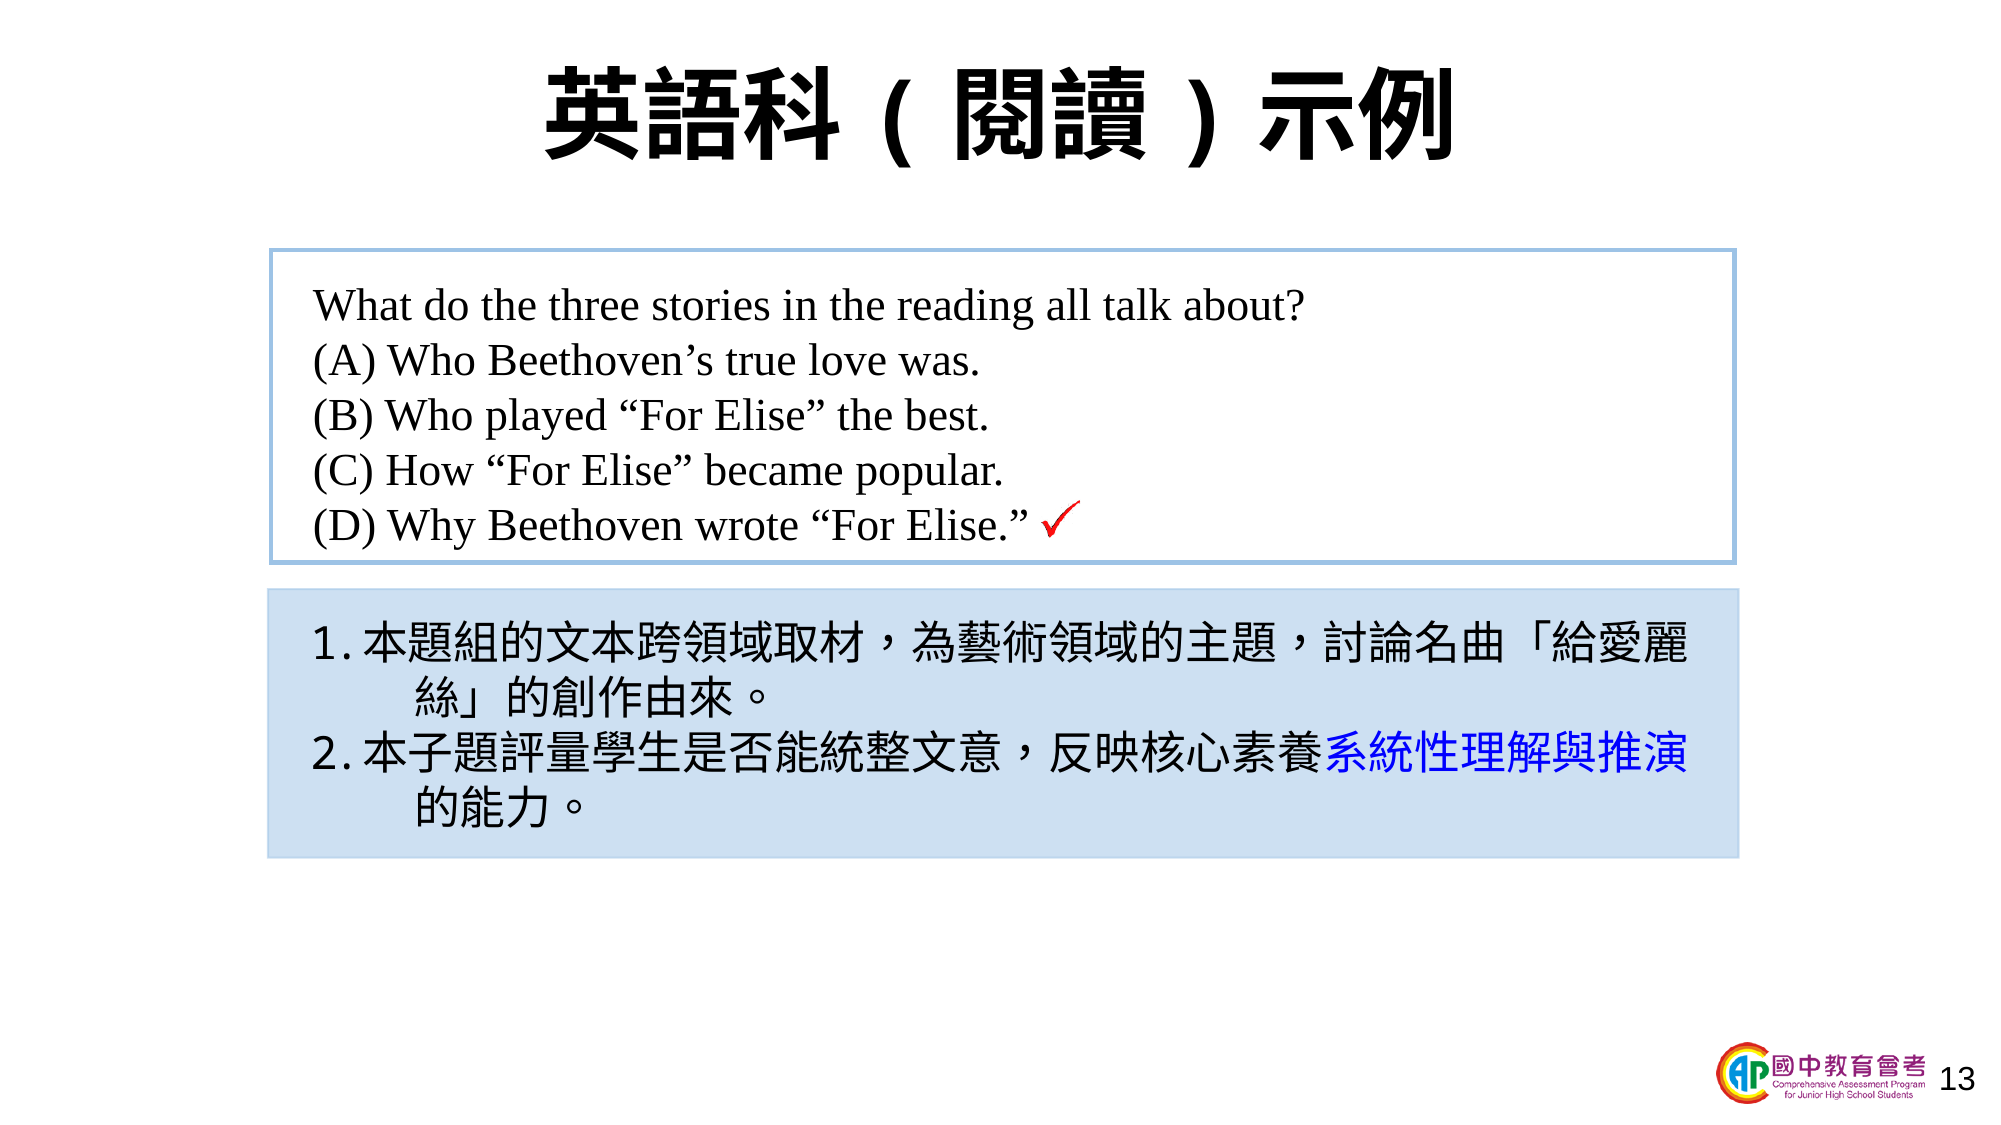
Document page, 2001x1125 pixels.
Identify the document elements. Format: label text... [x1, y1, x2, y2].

text_box [268, 589, 1739, 858]
title 英語科(閱讀)示例 [137, 2, 1863, 220]
text_box [1923, 1047, 2000, 1108]
text_box What do the three stories in the reading all talk about? (A) Who Beethoven’s true love was. (B) Who played “For Elise” the best. (C) How “For Elise” became popular. (D) Why Beethoven wrote “For Elise.” [297, 267, 1381, 561]
text_box 本題組的文本跨領域取材，為藝術領域的主題，討論名曲「給愛麗絲」的創作由來。 本子題評量學生是否能統整文意，反映核心素養系統性理解與推演的能力。 [254, 606, 1718, 841]
